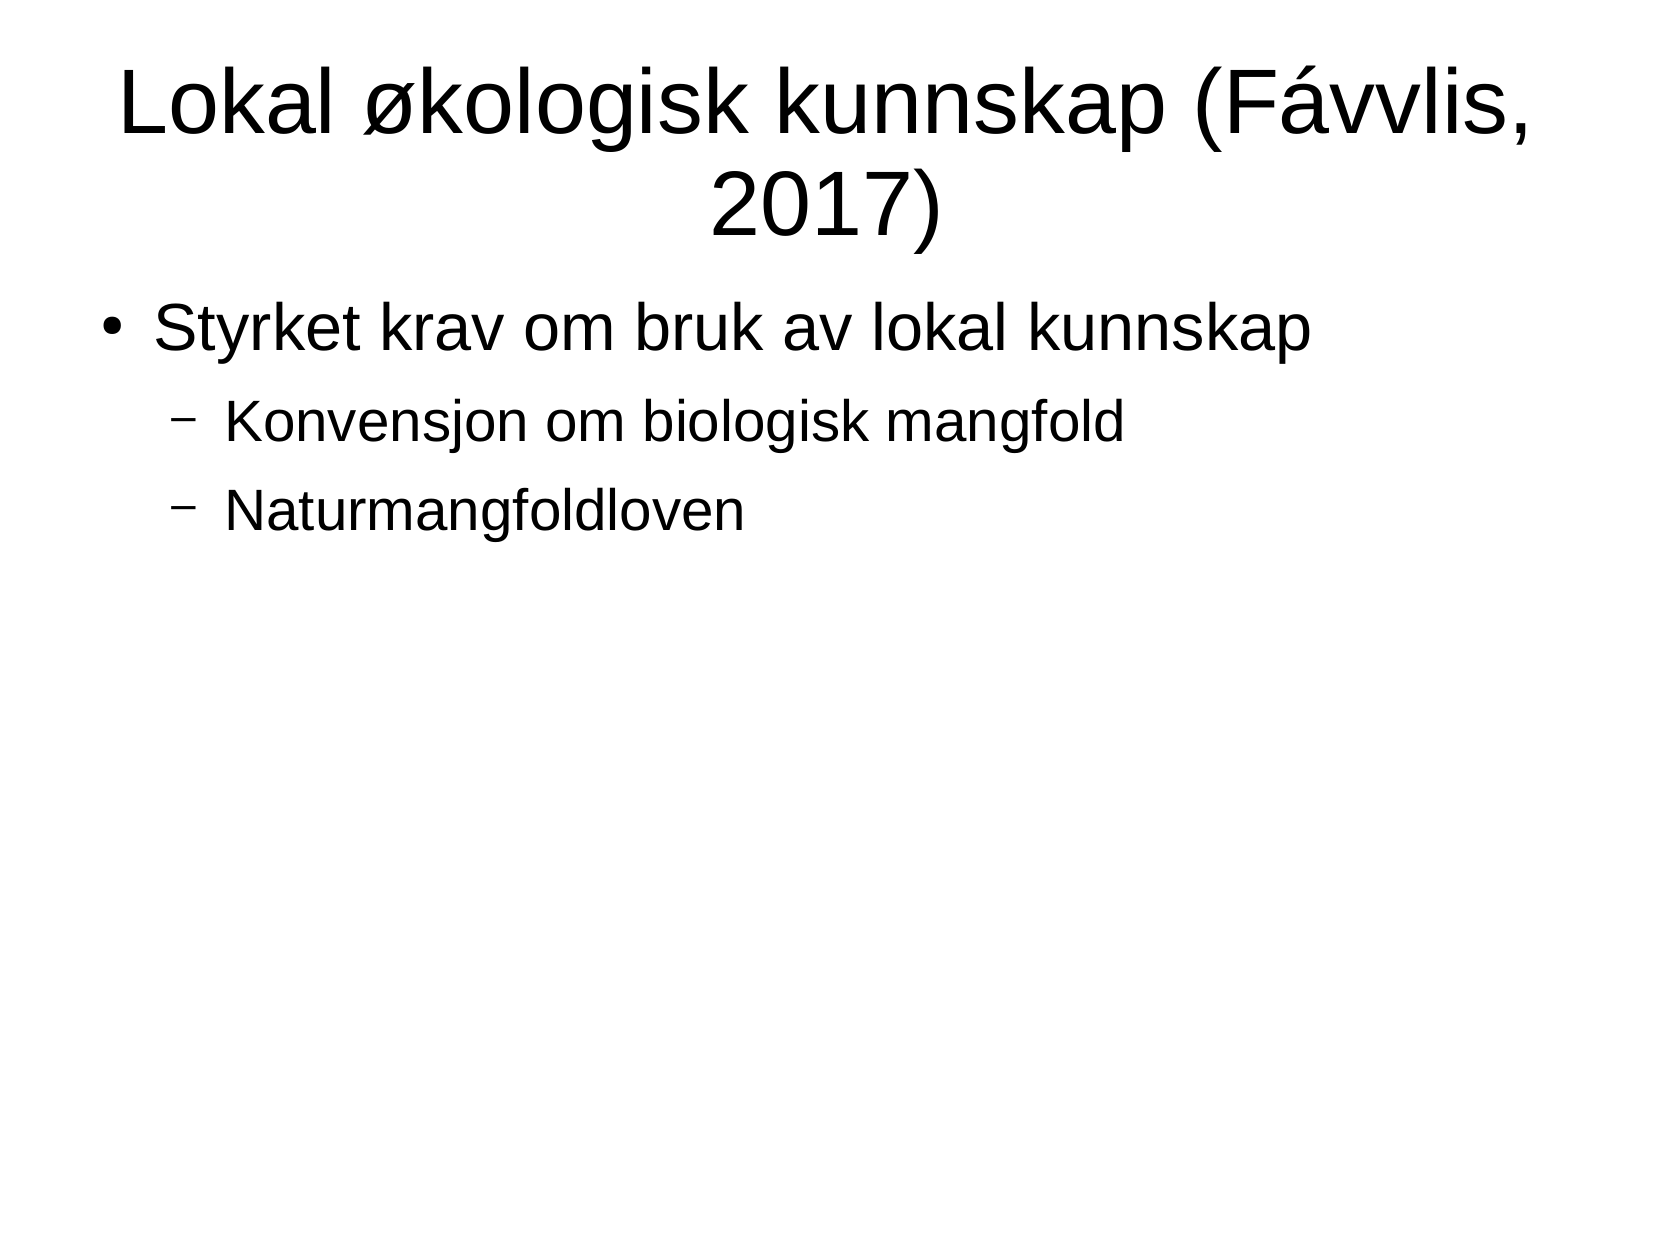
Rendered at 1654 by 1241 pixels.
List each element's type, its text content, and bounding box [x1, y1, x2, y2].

list Styrket krav om bruk av lokal kunnskap Konvensjon om biologisk mangfold Naturmangfoldloven [82, 290, 1571, 1010]
title Lokal økologisk kunnskap (Fávvlis, 2017) [82, 49, 1571, 257]
